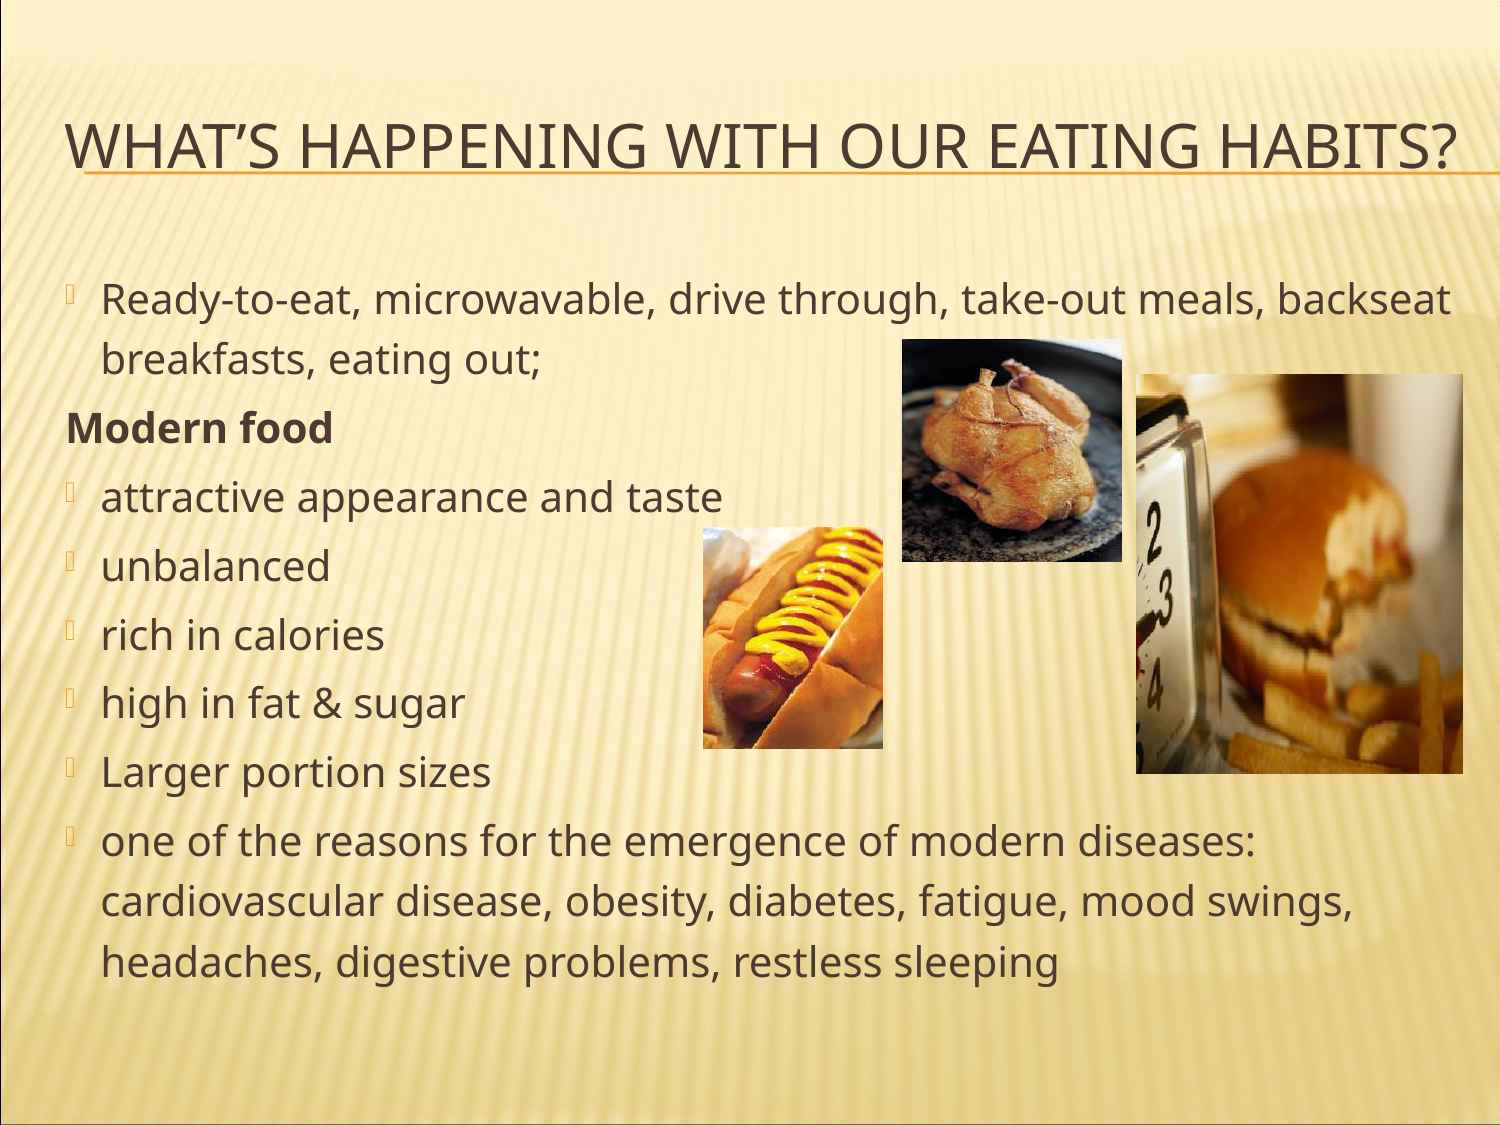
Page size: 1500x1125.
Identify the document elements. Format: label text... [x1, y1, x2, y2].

picture [0, 0, 1500, 1125]
title What’s happening with our eating habits? [50, 75, 1475, 213]
list Ready-to-eat, microwavable, drive through, take-out meals, backseat breakfasts, eating out; Modern food attractive appearance and taste unbalanced rich in calories high in fat & sugar Larger portion sizes one of the reasons for the emergence of modern diseases: cardiovascular disease, obesity, diabetes, fatigue, mood swings, headaches, digestive problems, restless sleeping [50, 254, 1475, 998]
